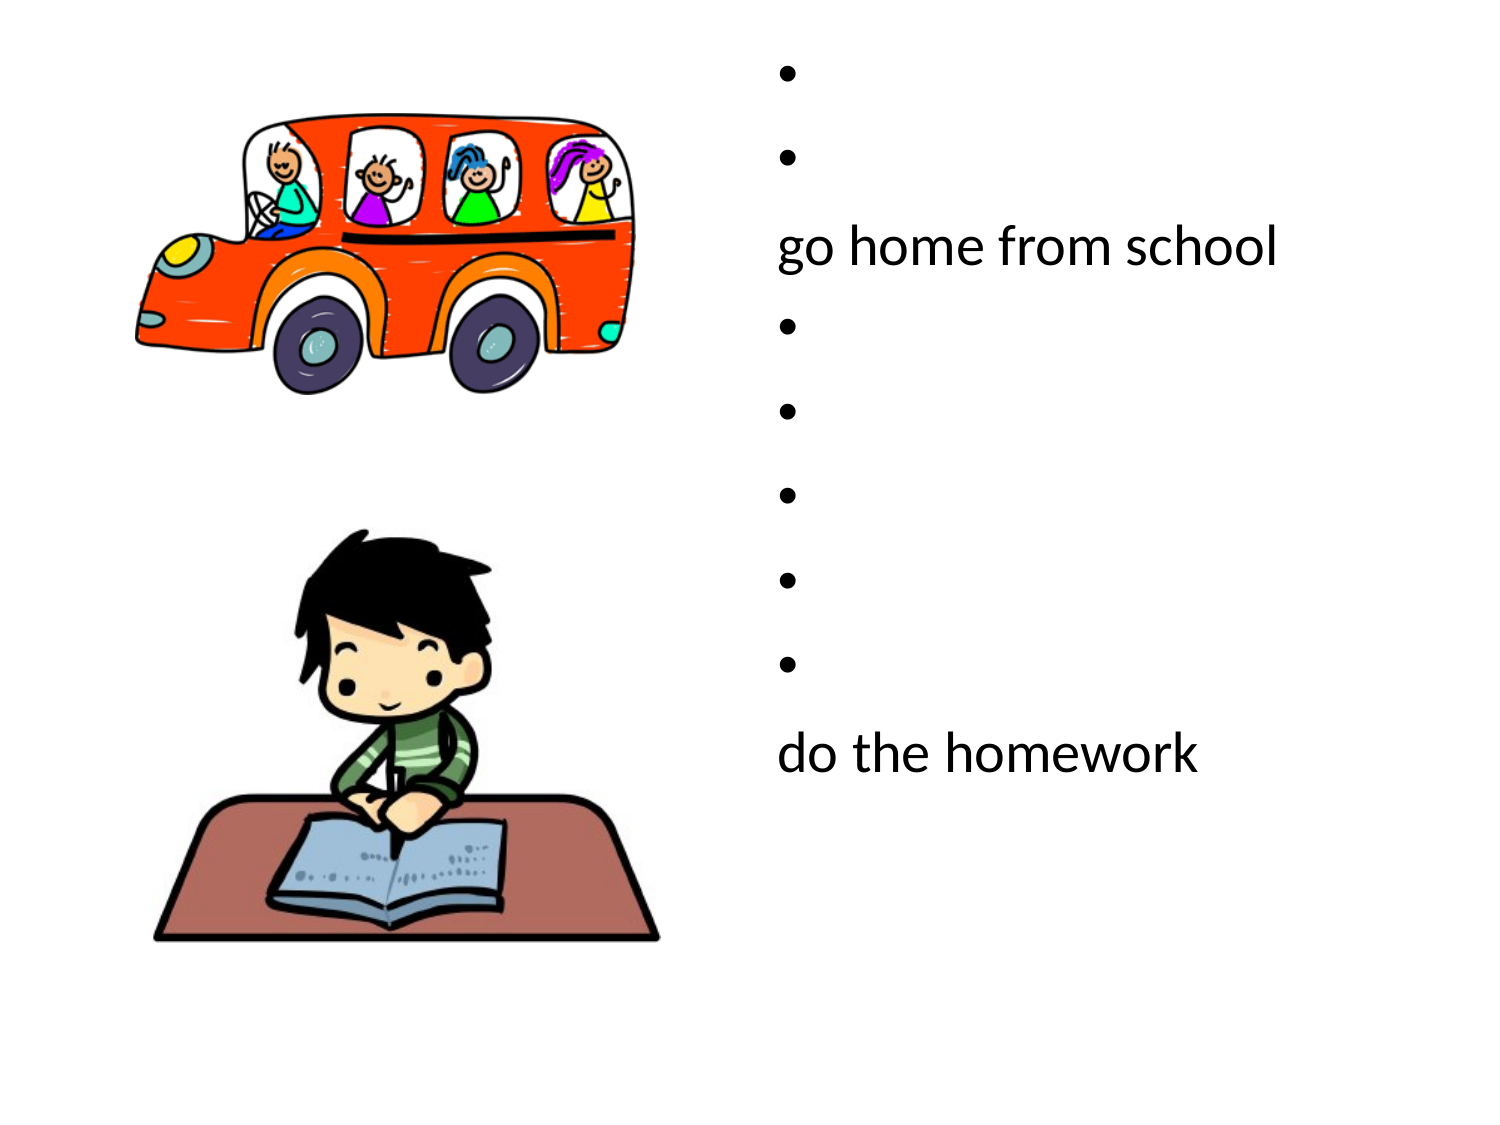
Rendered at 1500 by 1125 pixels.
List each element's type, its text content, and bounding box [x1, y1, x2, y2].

picture [135, 113, 636, 395]
picture [152, 527, 661, 943]
list go home from school do the homework [762, 30, 1426, 1095]
